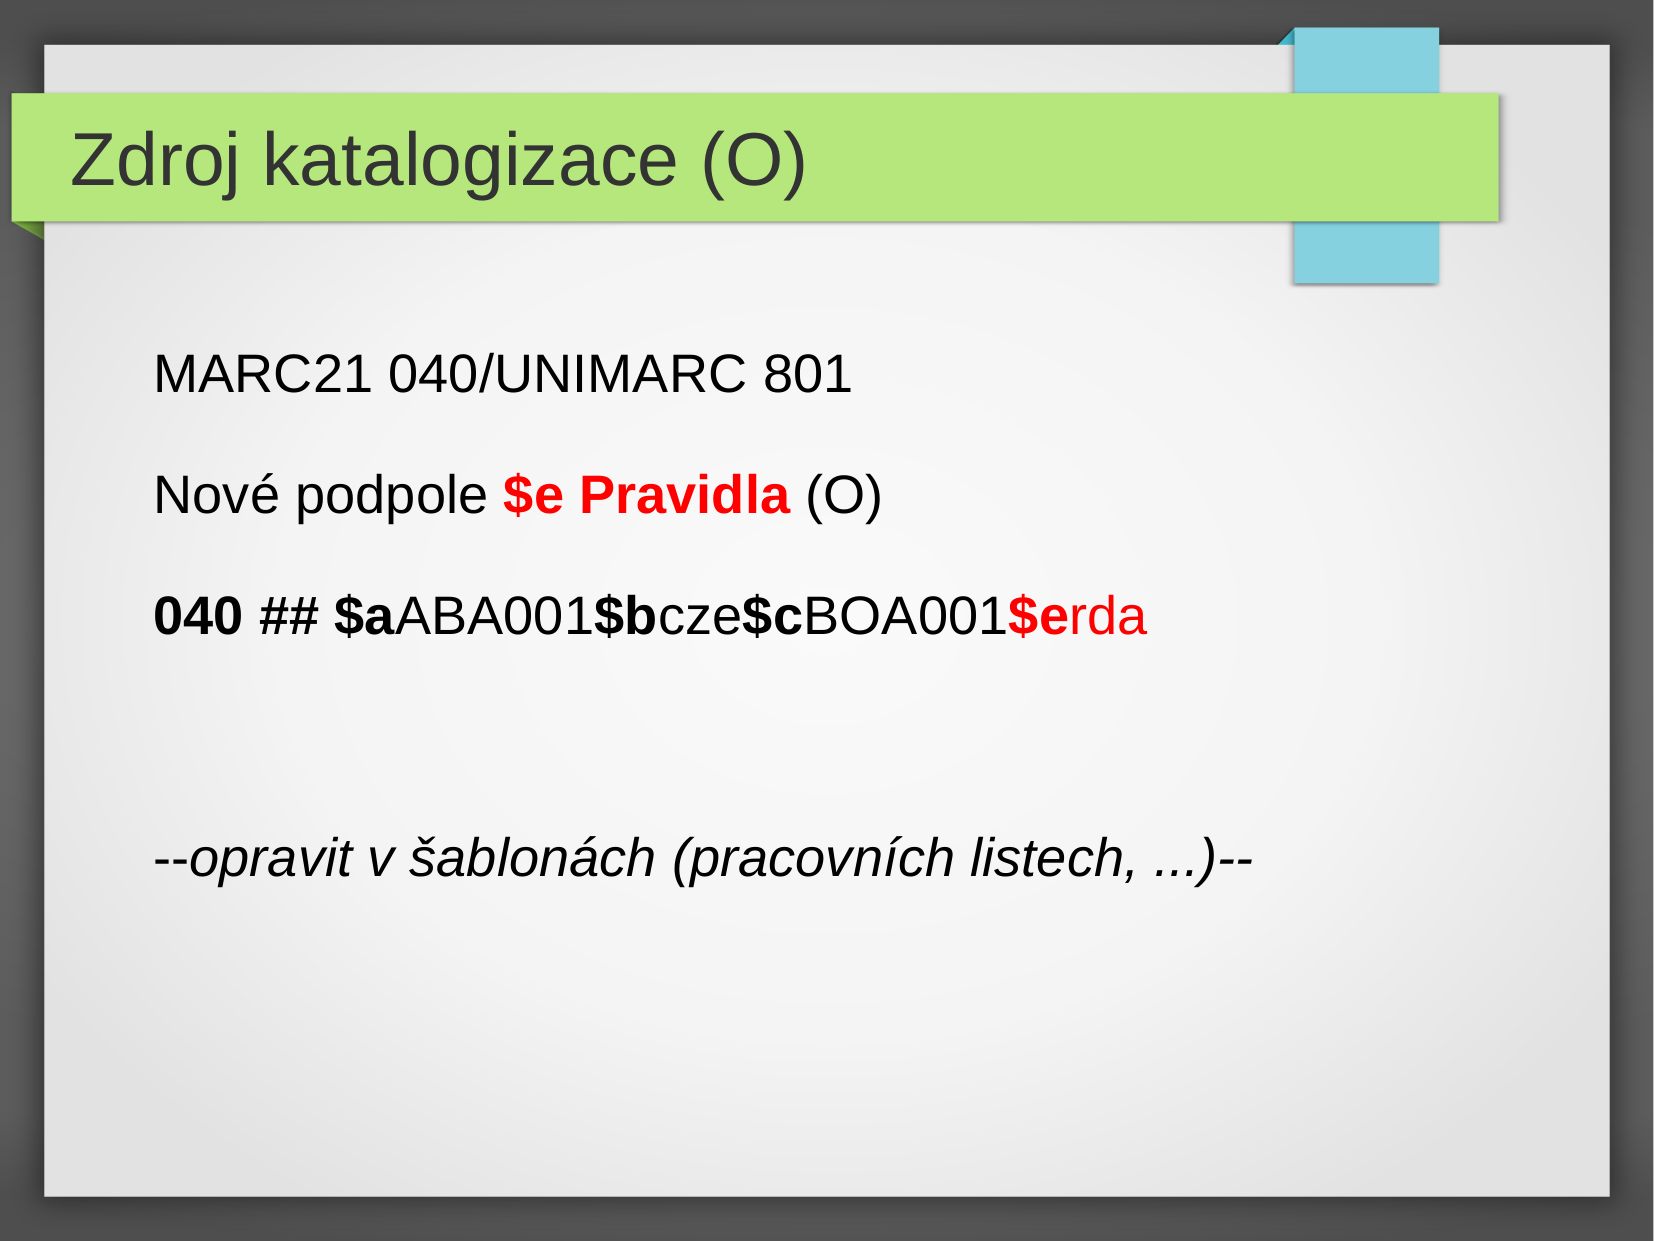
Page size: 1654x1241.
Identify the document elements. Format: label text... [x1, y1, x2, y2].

title Zdroj katalogizace (O) [70, 106, 1229, 213]
picture [0, 0, 1654, 1241]
list MARC21 040/UNIMARC 801 Nové podpole $e Pravidla (O) 040 ## $aABA001$bcze$cBOA001$erda --opravit v šablonách (pracovních listech, ...)-- [82, 343, 1538, 1063]
